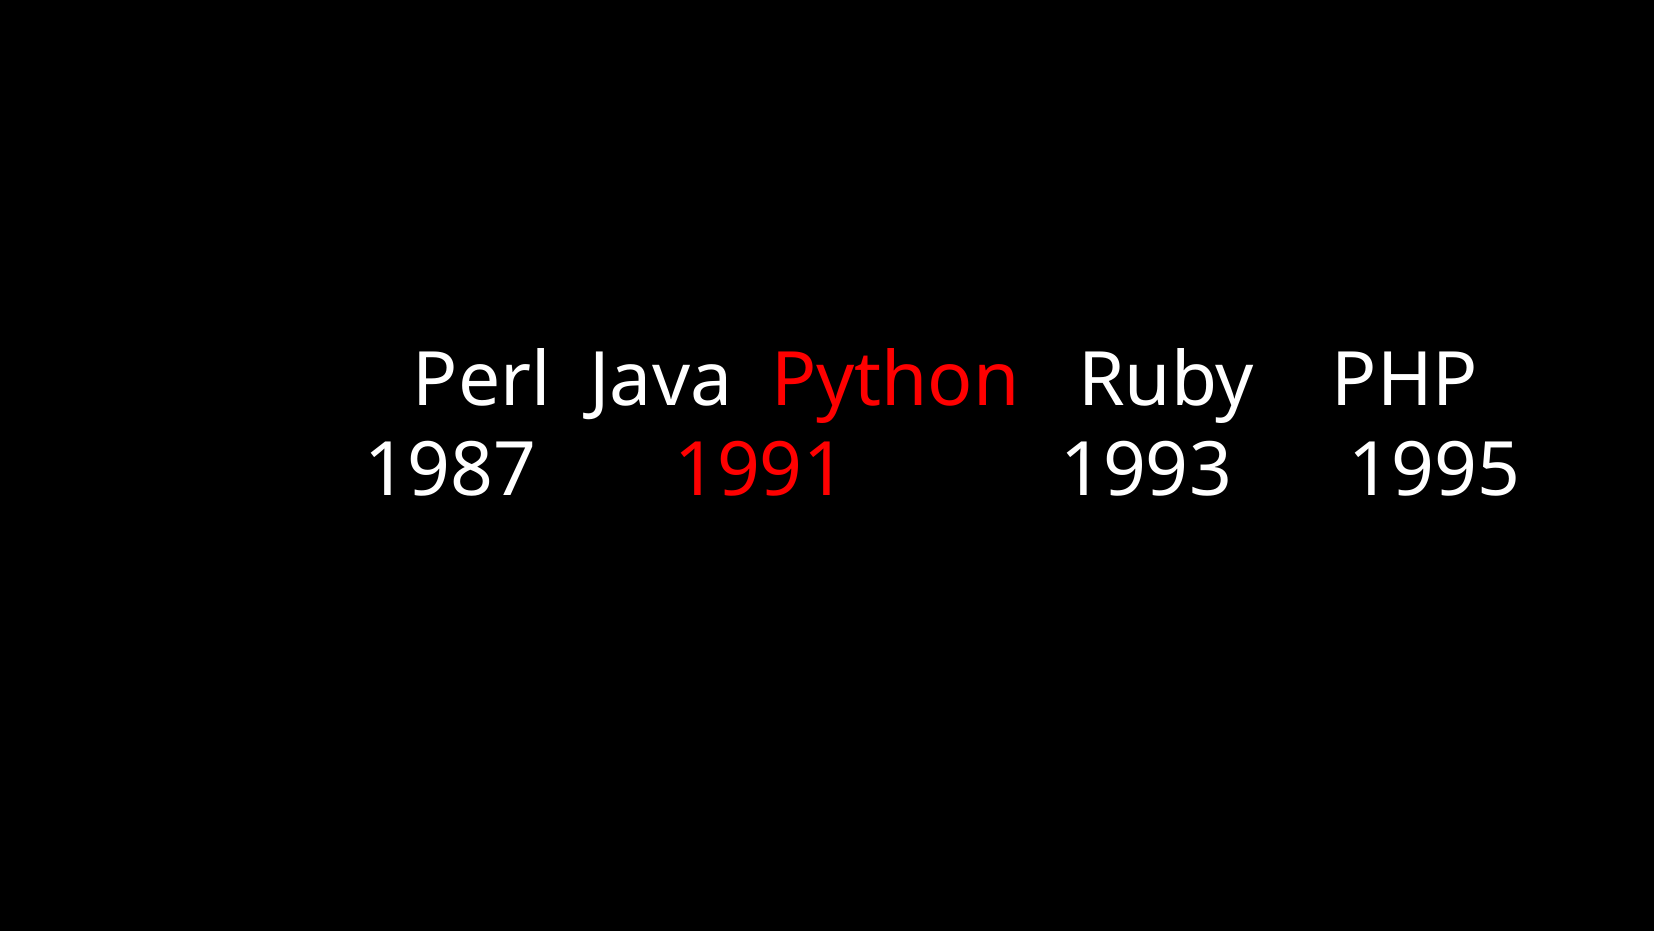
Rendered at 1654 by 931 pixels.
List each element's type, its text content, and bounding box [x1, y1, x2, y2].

text_box Perl Java Python Ruby PHP 1987 1991 1993 1995 [0, 0, 1654, 931]
